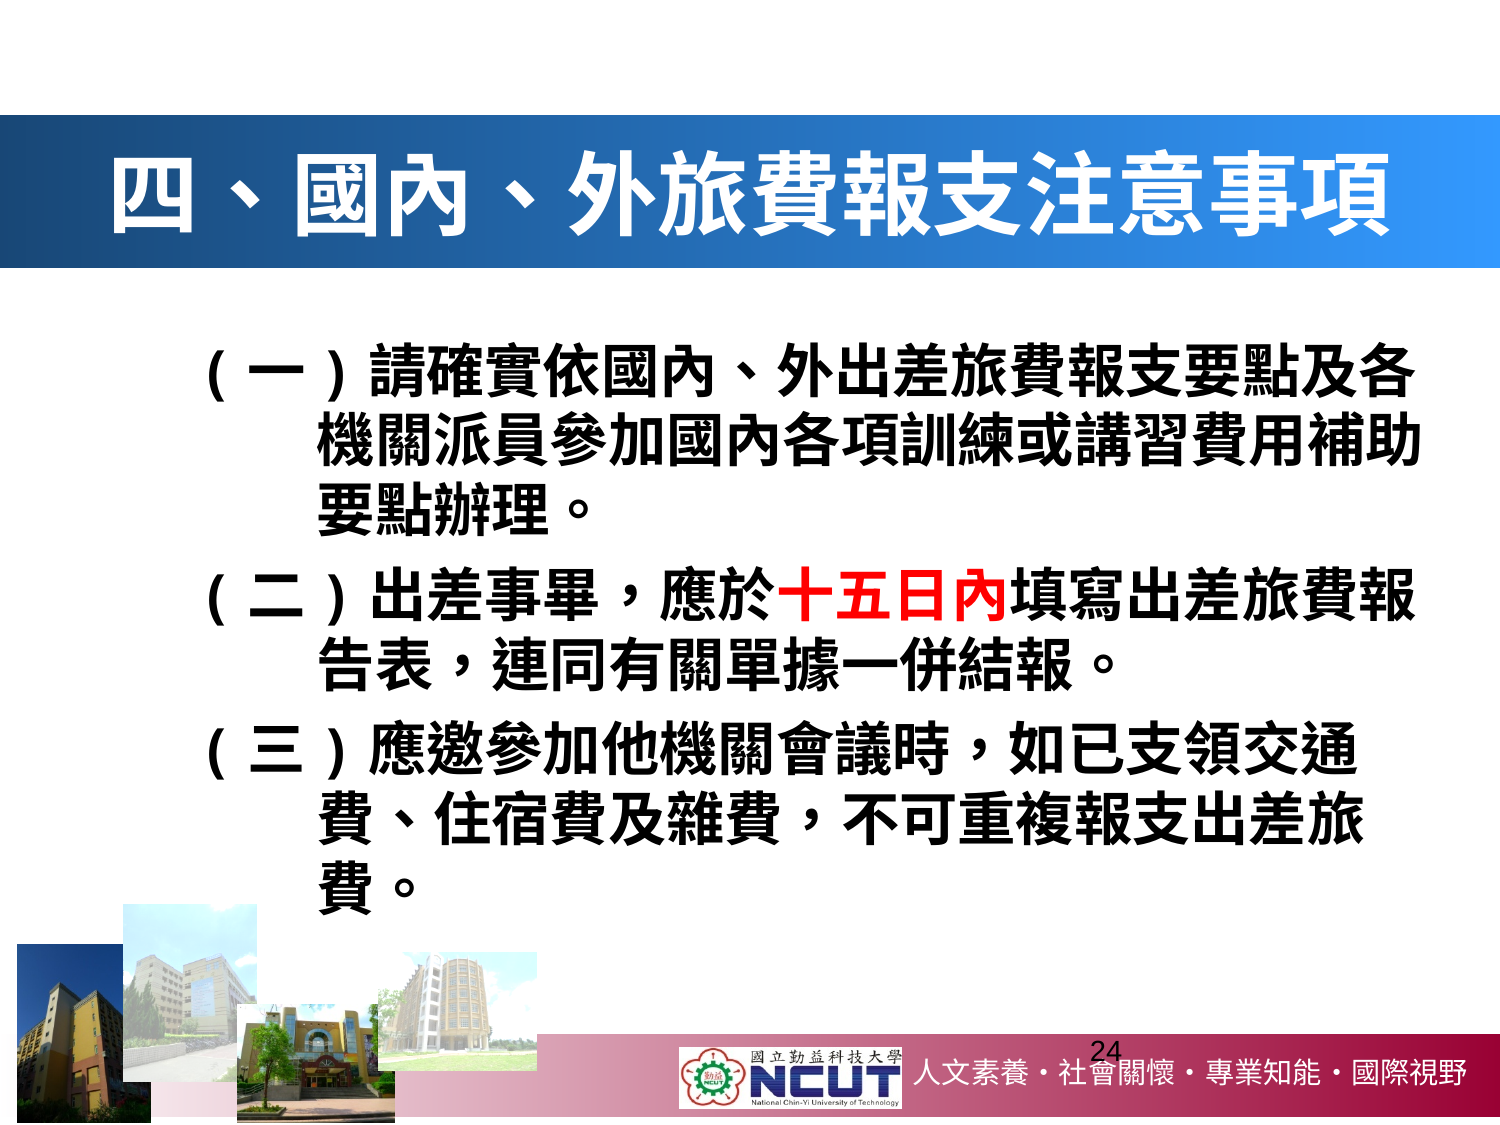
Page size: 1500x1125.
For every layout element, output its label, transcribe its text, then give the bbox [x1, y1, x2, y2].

list (一)請確實依國內、外出差旅費報支要點及各機關派員參加國內各項訓練或講習費用補助要點辦理。 (二)出差事畢，應於十五日內填寫出差旅費報告表，連同有關單據一併結報。 (三)應邀參加他機關會議時，如已支領交通費、住宿費及雜費，不可重複報支出差旅費。 [64, 326, 1459, 977]
text_box [1074, 1024, 1426, 1103]
title 四、國內、外旅費報支注意事項 [0, 115, 1500, 268]
